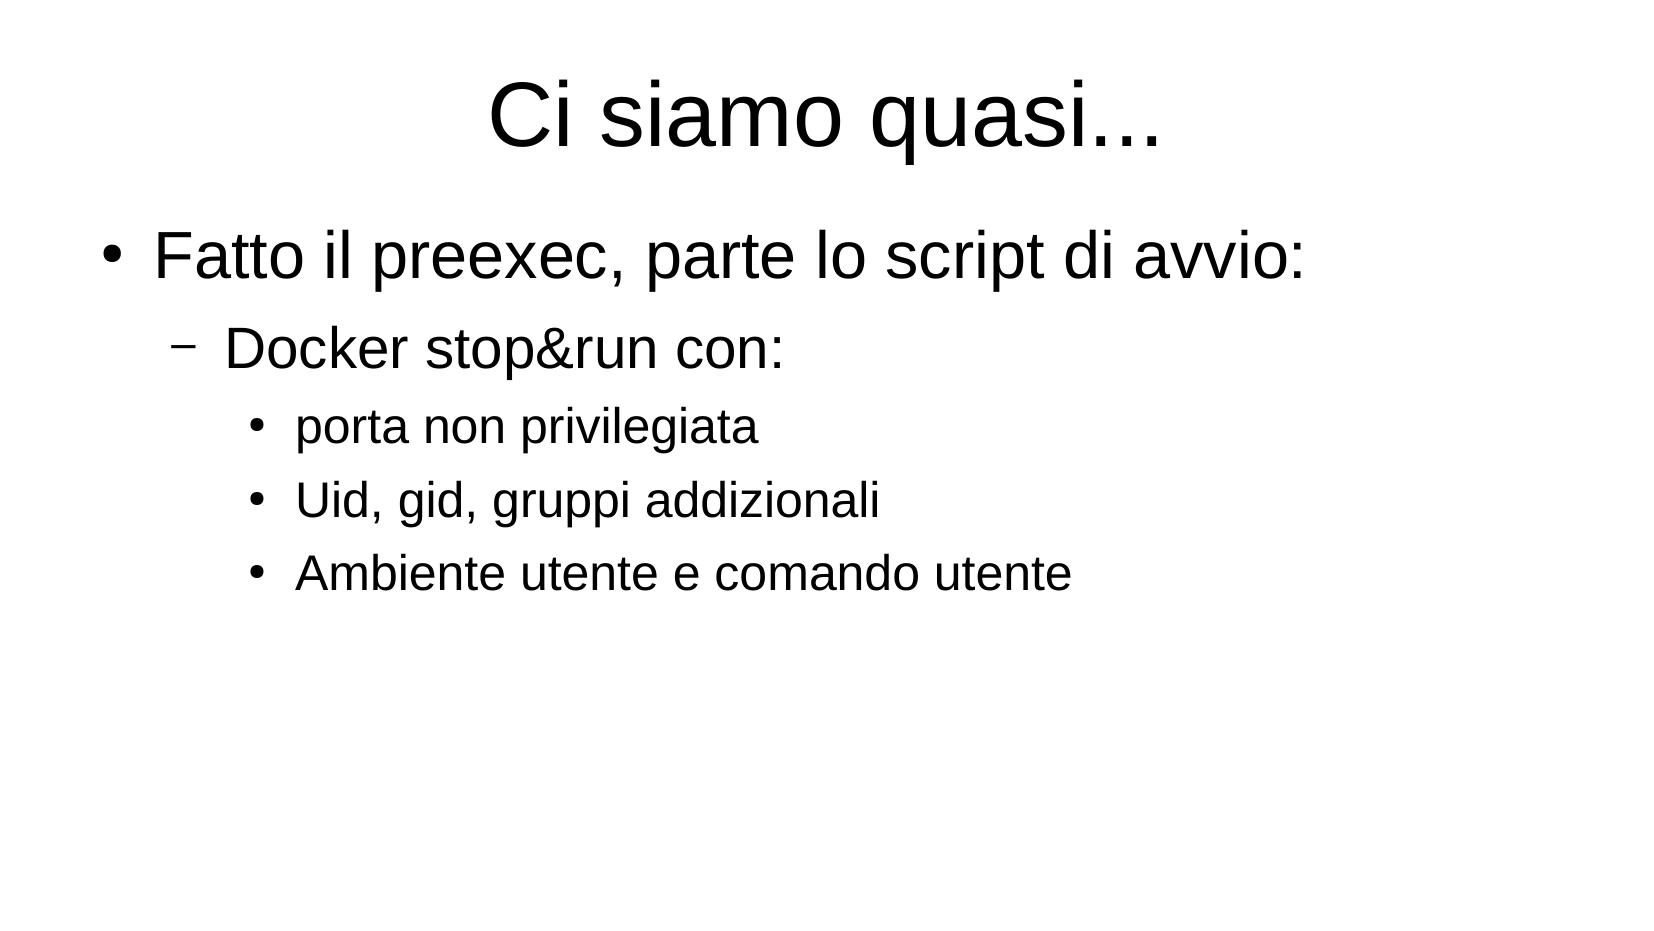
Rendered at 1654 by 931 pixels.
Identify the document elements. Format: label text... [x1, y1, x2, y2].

title Ci siamo quasi... [82, 37, 1571, 193]
list Fatto il preexec, parte lo script di avvio: Docker stop&run con: porta non privilegiata Uid, gid, gruppi addizionali Ambiente utente e comando utente [82, 217, 1571, 758]
